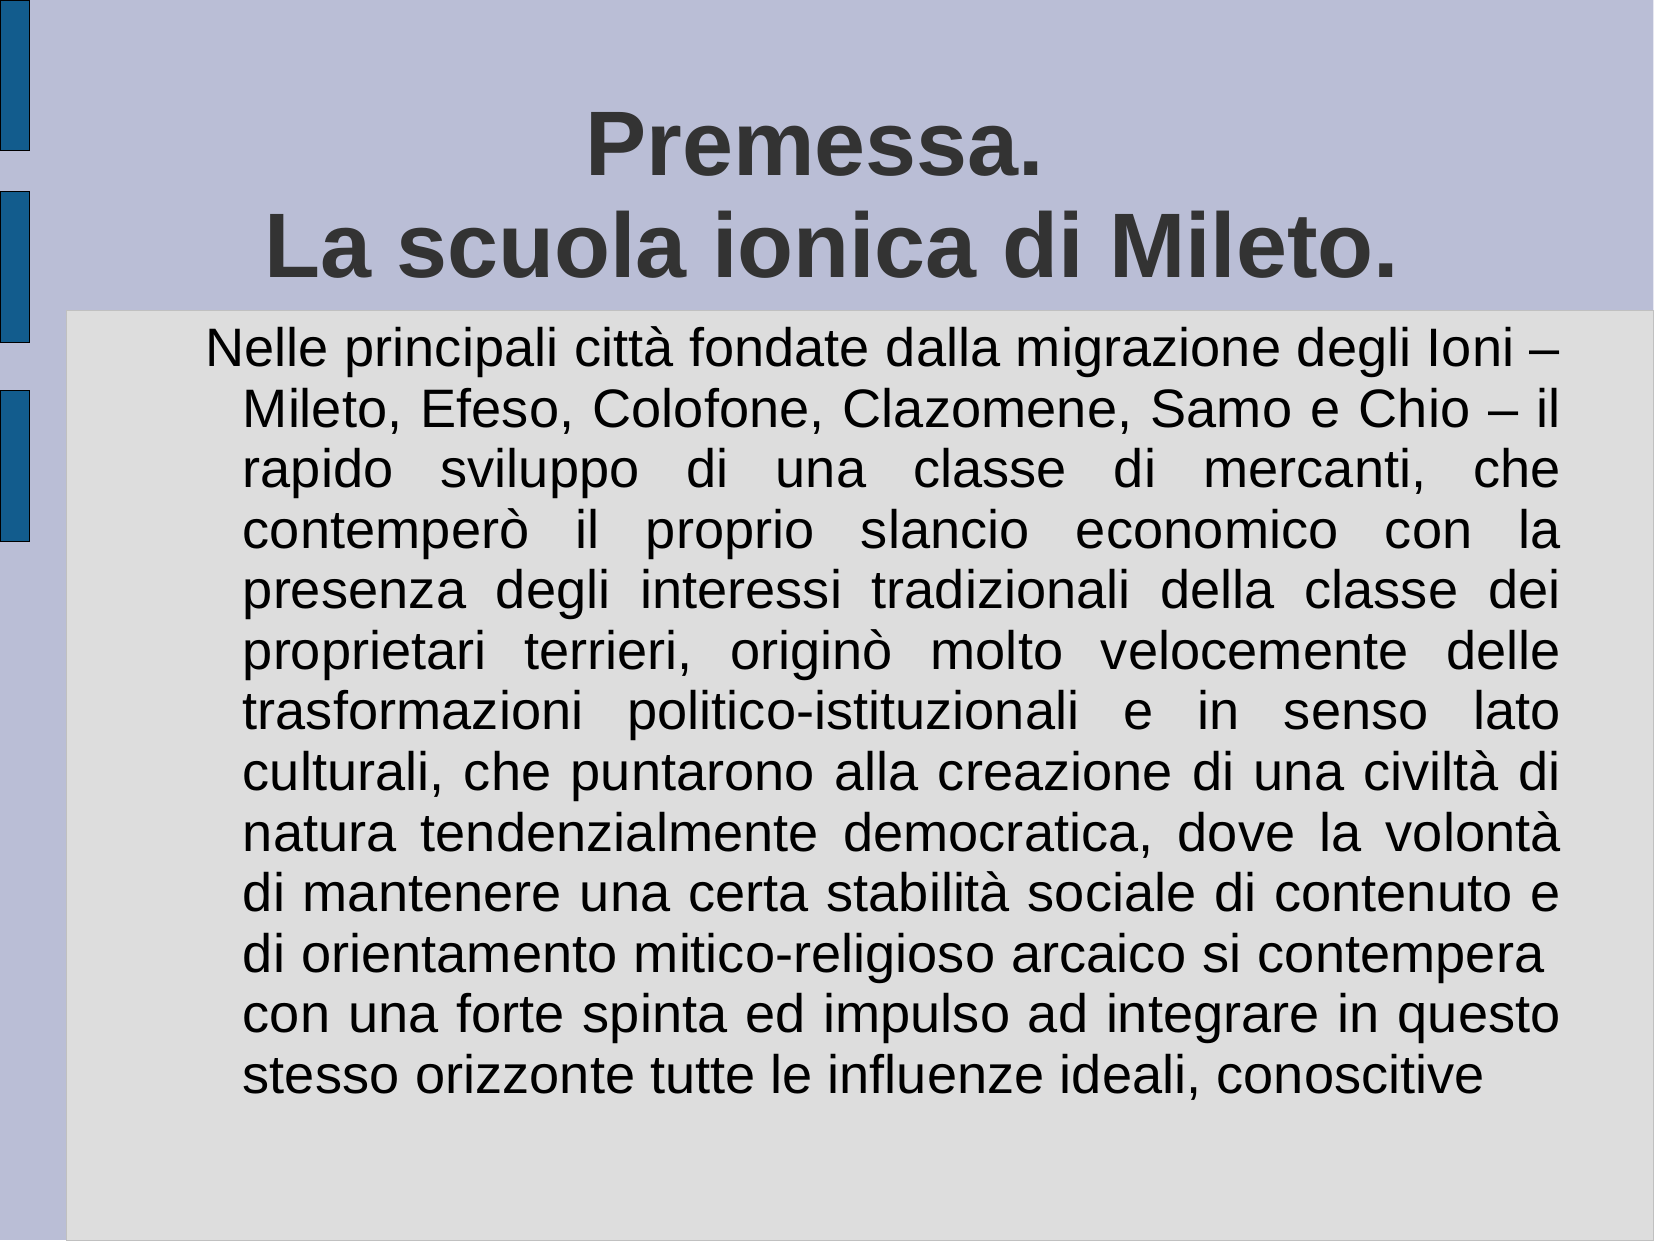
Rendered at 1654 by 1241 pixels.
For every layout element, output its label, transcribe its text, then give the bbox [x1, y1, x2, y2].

title Premessa. La scuola ionica di Mileto. [121, 91, 1534, 299]
list Nelle principali città fondate dalla migrazione degli Ioni – Mileto, Efeso, Colofone, Clazomene, Samo e Chio – il rapido sviluppo di una classe di mercanti, che contemperò il proprio slancio economico con la presenza degli interessi tradizionali della classe dei proprietari terrieri, originò molto velocemente delle trasformazioni politico-istituzionali e in senso lato culturali, che puntarono alla creazione di una civiltà di natura tendenzialmente democratica, dove la volontà di mantenere una certa stabilità sociale di contenuto e di orientamento mitico-religioso arcaico si contempera con una forte spinta ed impulso ad integrare in questo stesso orizzonte tutte le influenze ideali, conoscitive [172, 317, 1563, 1105]
